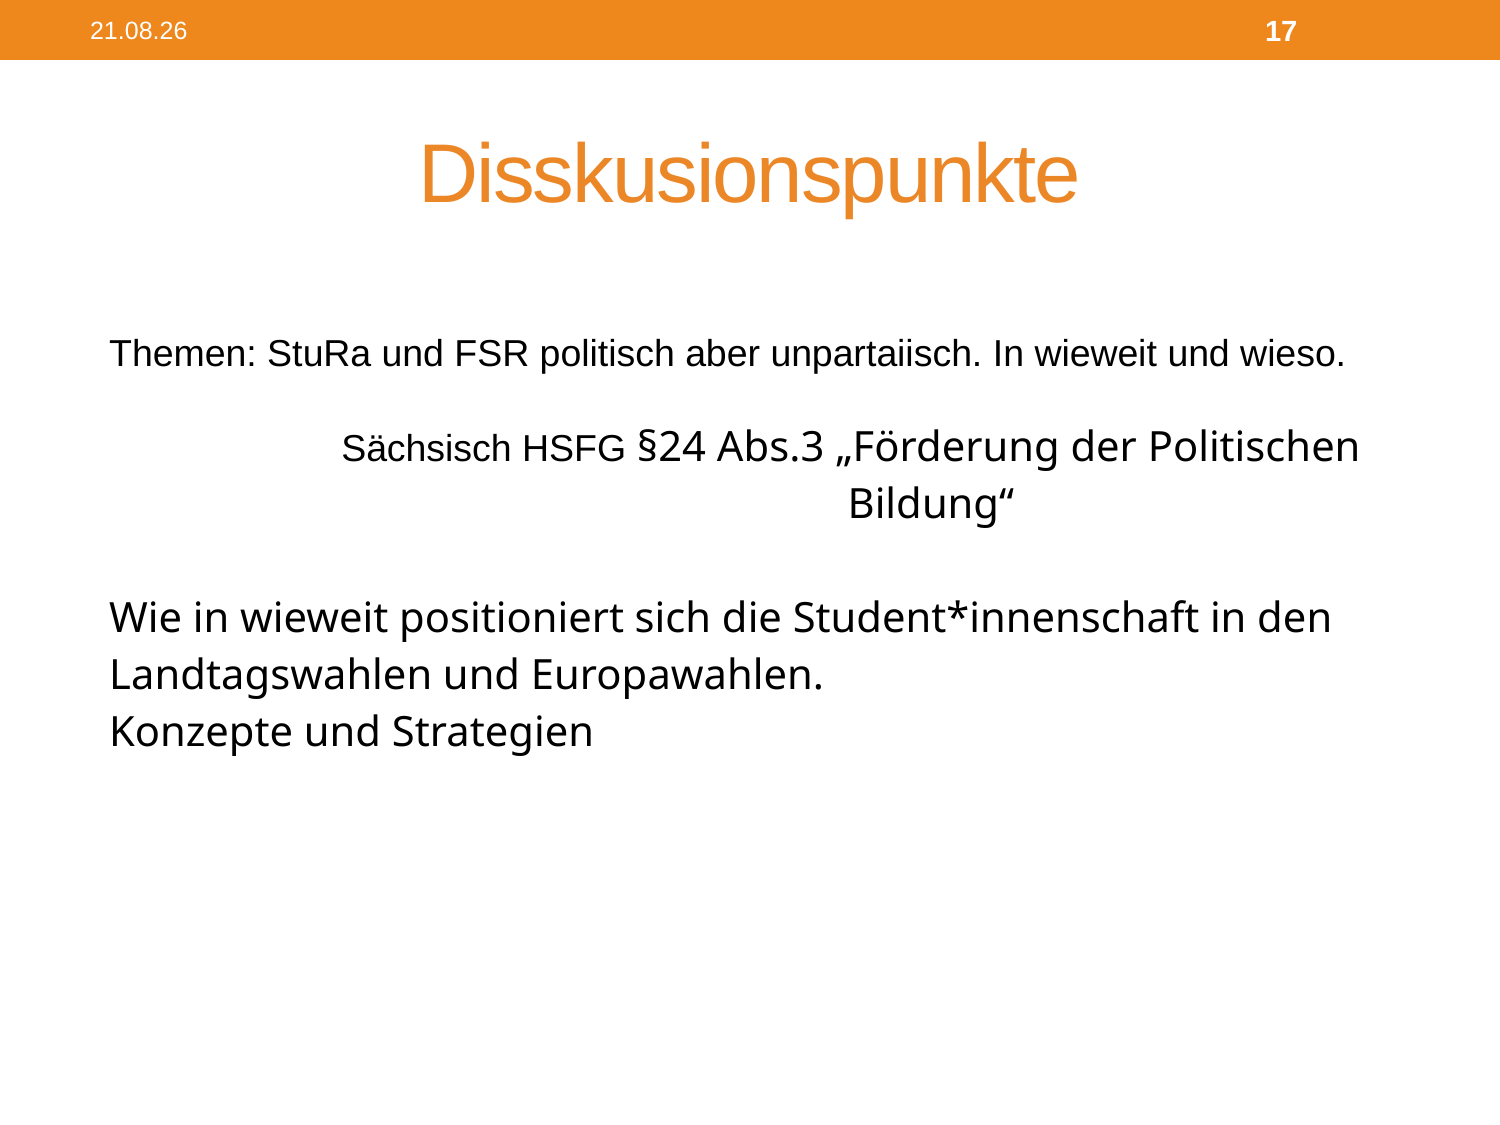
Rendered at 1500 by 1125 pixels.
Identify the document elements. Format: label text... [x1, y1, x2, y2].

slide_number 08.01.19 [75, 3, 550, 57]
title Disskusionspunkte [75, 87, 1425, 250]
slide_number <Nummer> [1250, 3, 1425, 57]
text_box Themen: StuRa und FSR politisch aber unpartaiisch. In wieweit und wieso. Sächsisch HSFG §24 Abs.3 „Förderung der Politischen Bildung“ Wie in wieweit positioniert sich die Student*innenschaft in den Landtagswahlen und Europawahlen. Konzepte und Strategien [94, 283, 1465, 1016]
